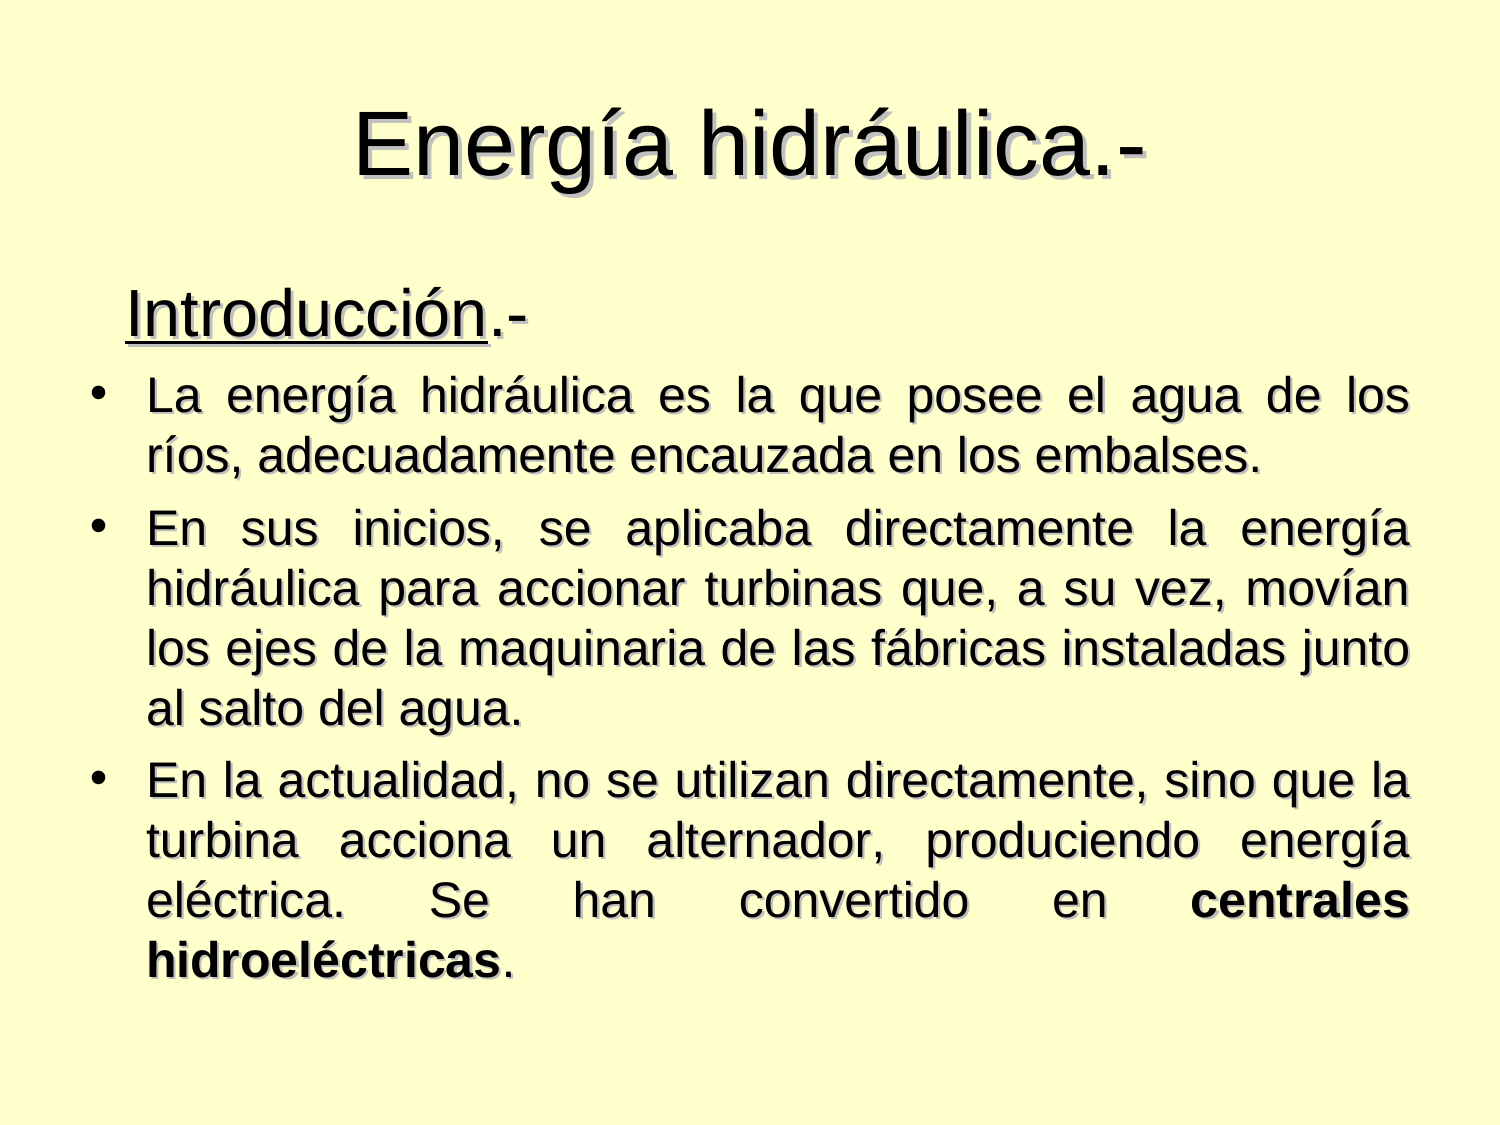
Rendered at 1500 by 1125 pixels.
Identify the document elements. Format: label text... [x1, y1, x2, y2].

list Introducción.- La energía hidráulica es la que posee el agua de los ríos, adecuadamente encauzada en los embalses. En sus inicios, se aplicaba directamente la energía hidráulica para accionar turbinas que, a su vez, movían los ejes de la maquinaria de las fábricas instaladas junto al salto del agua. En la actualidad, no se utilizan directamente, sino que la turbina acciona un alternador, produciendo energía eléctrica. Se han convertido en centrales hidroeléctricas. [75, 262, 1426, 1006]
title Energía hidráulica.- [75, 45, 1426, 233]
